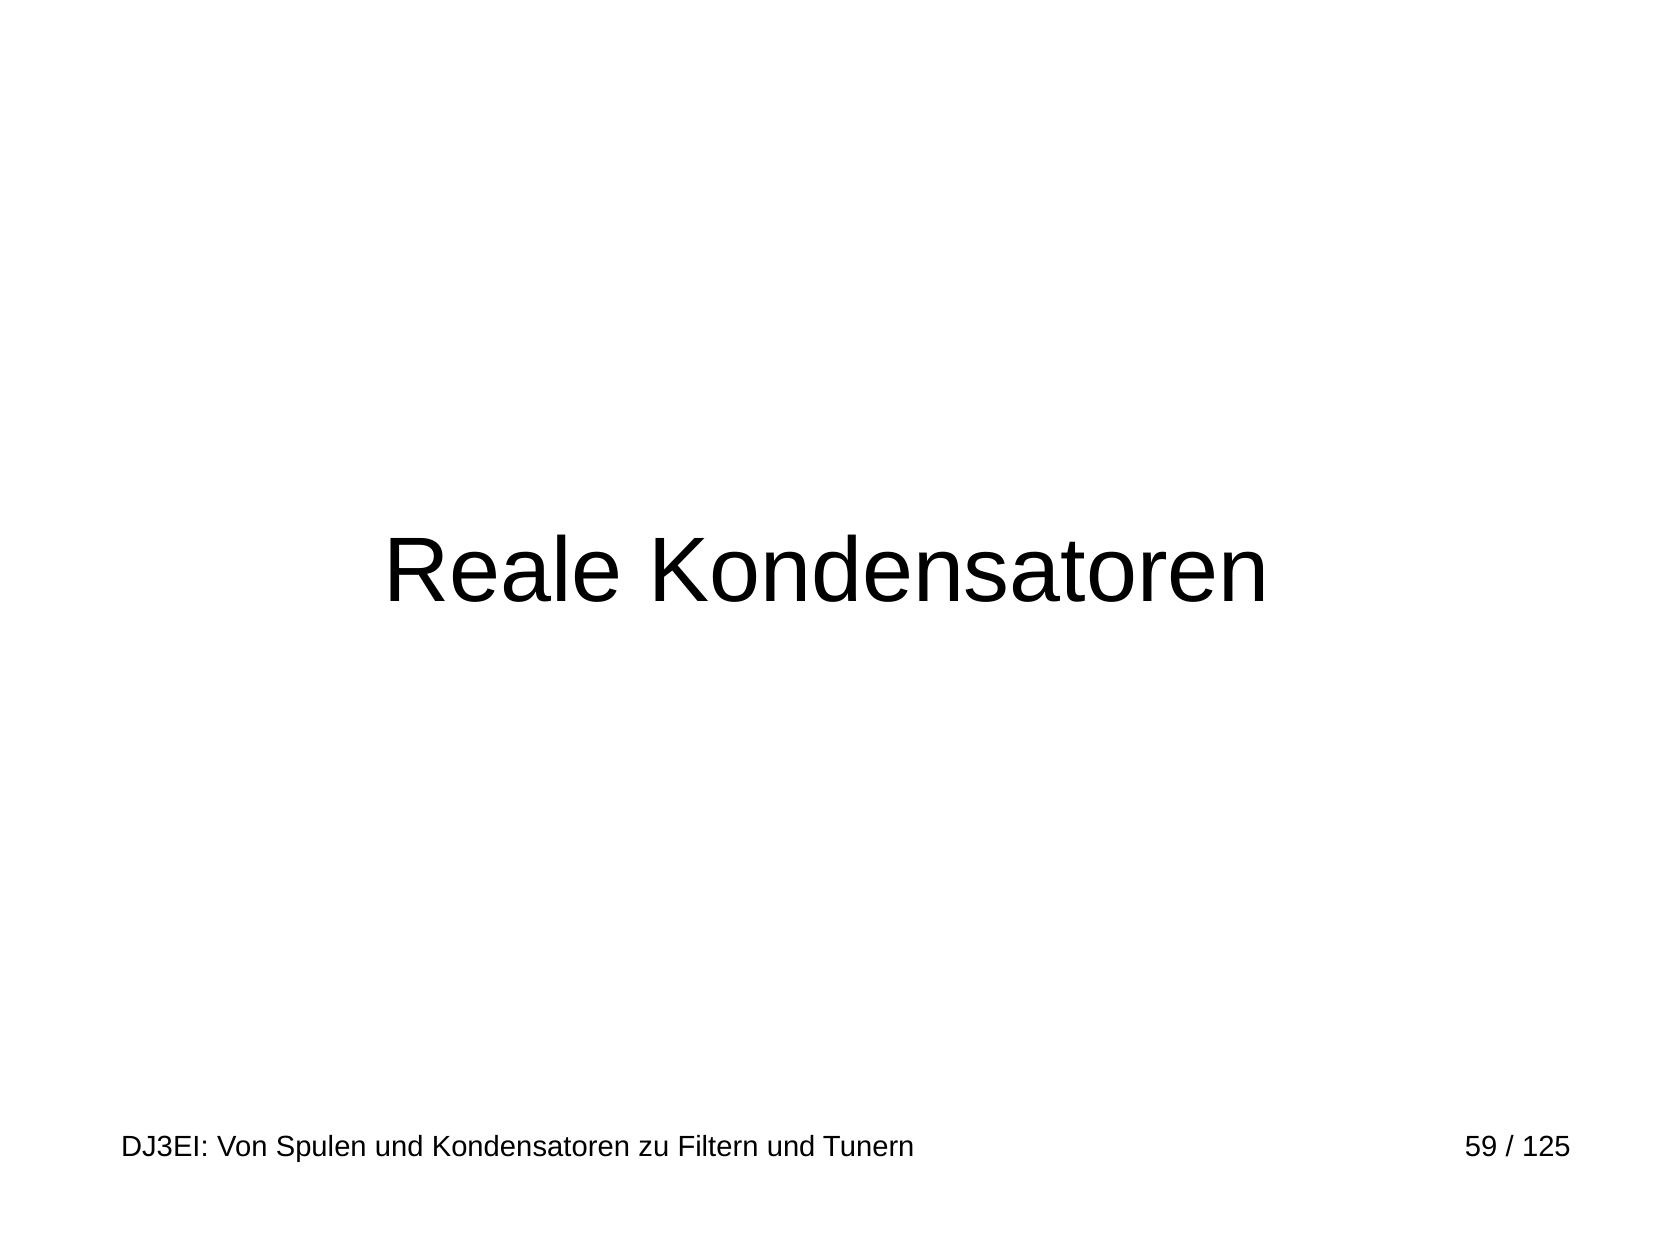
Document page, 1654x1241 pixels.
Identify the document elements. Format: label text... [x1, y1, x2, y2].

title Reale Kondensatoren [82, 466, 1571, 674]
